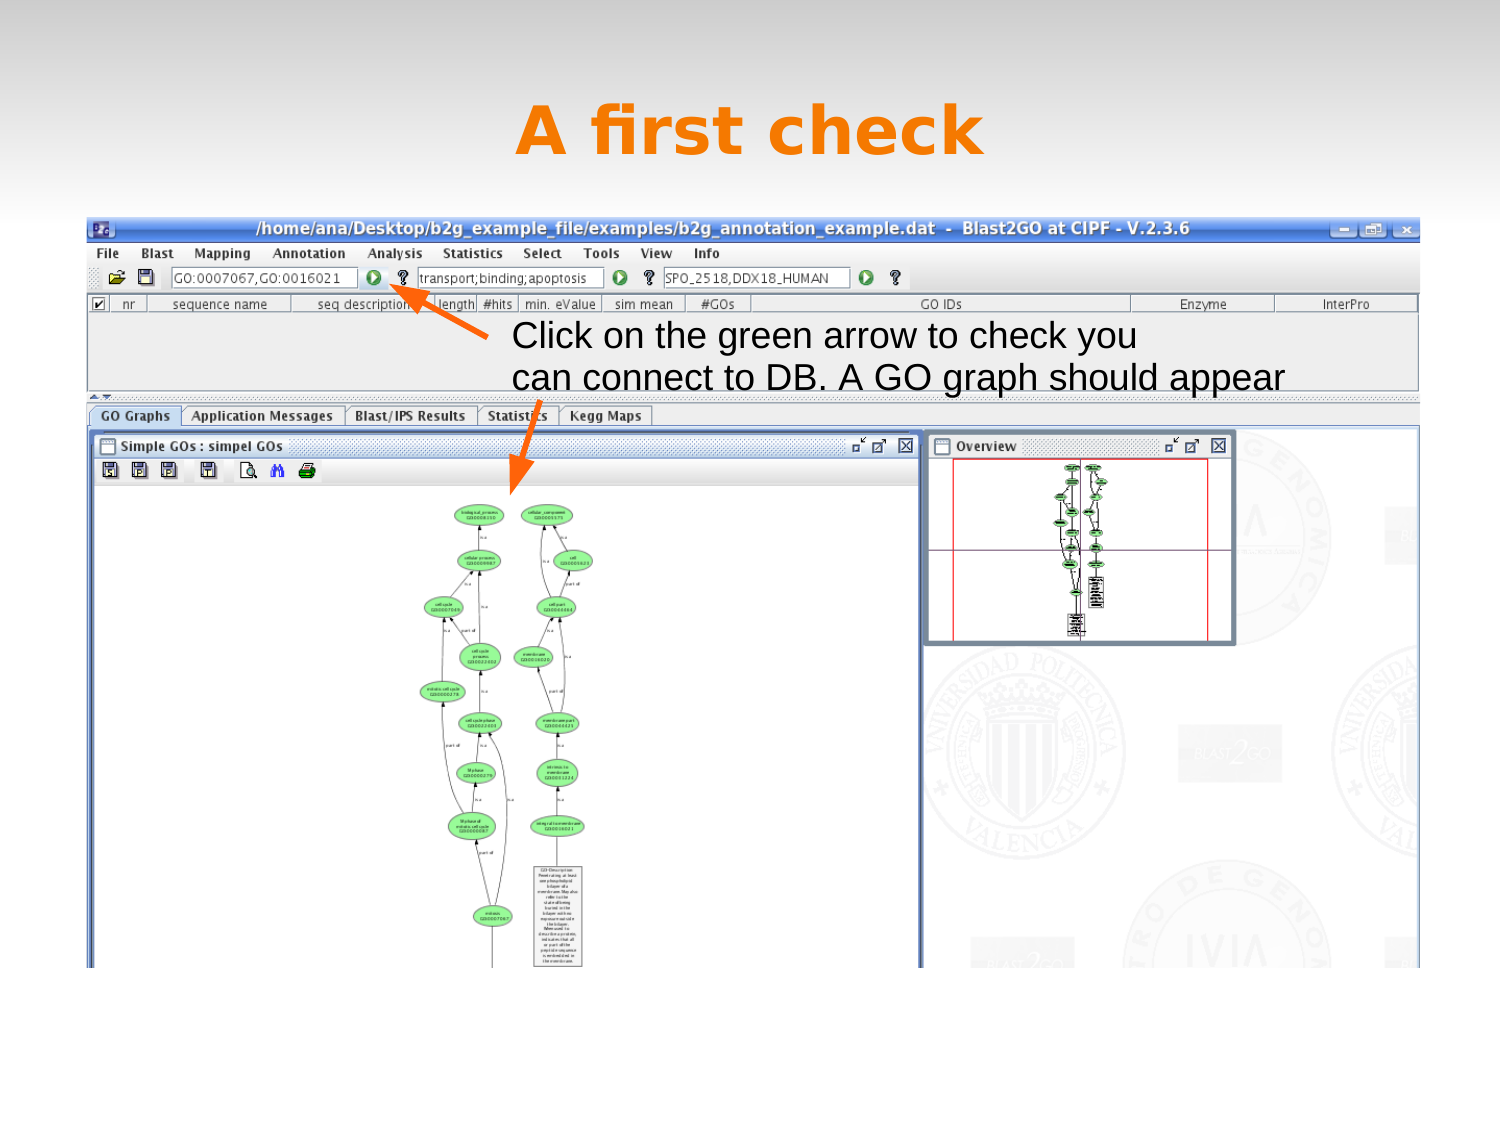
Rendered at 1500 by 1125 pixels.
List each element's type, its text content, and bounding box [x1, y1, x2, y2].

title A first check [75, 37, 1425, 226]
text_box Click on the green arrow to check you can connect to DB. A GO graph should appear [496, 307, 1382, 407]
picture [86, 217, 1421, 968]
